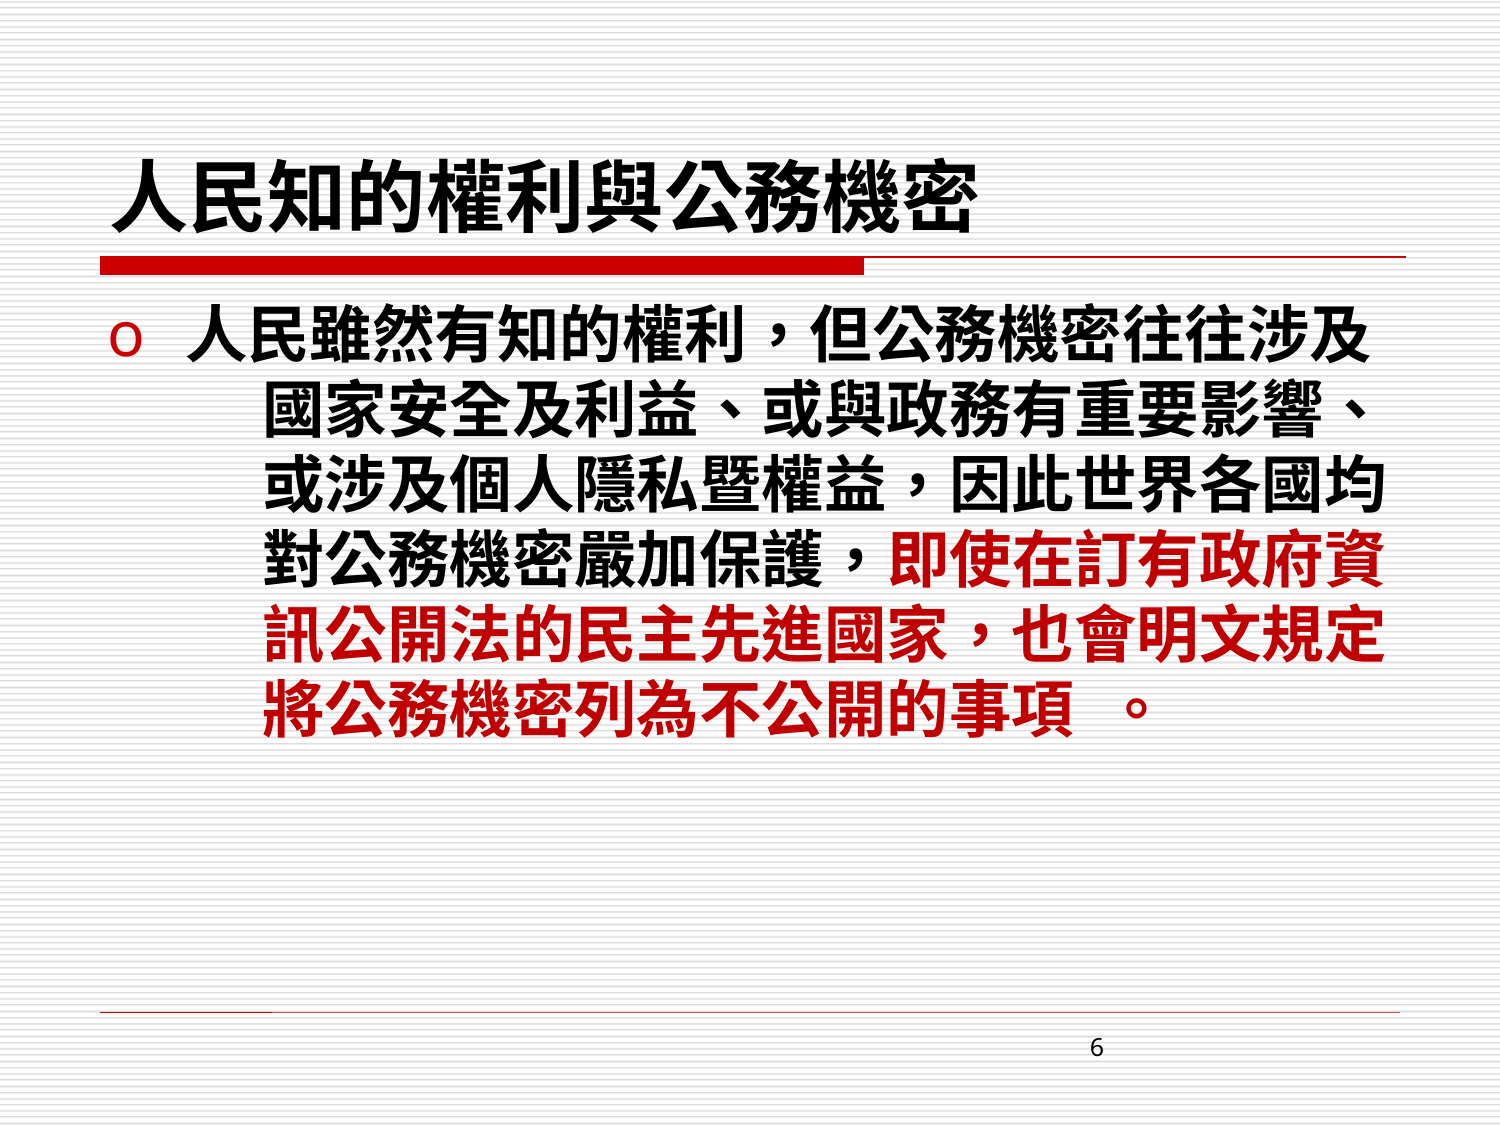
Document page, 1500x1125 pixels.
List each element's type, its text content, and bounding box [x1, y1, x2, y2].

title 人民知的權利與公務機密 [94, 50, 1407, 250]
list 人民雖然有知的權利，但公務機密往往涉及國家安全及利益、或與政務有重要影響、或涉及個人隱私暨權益，因此世界各國均對公務機密嚴加保護，即使在訂有政府資訊公開法的民主先進國家，也會明文規定將公務機密列為不公開的事項 。 [92, 287, 1406, 988]
text_box [1074, 1024, 1400, 1103]
